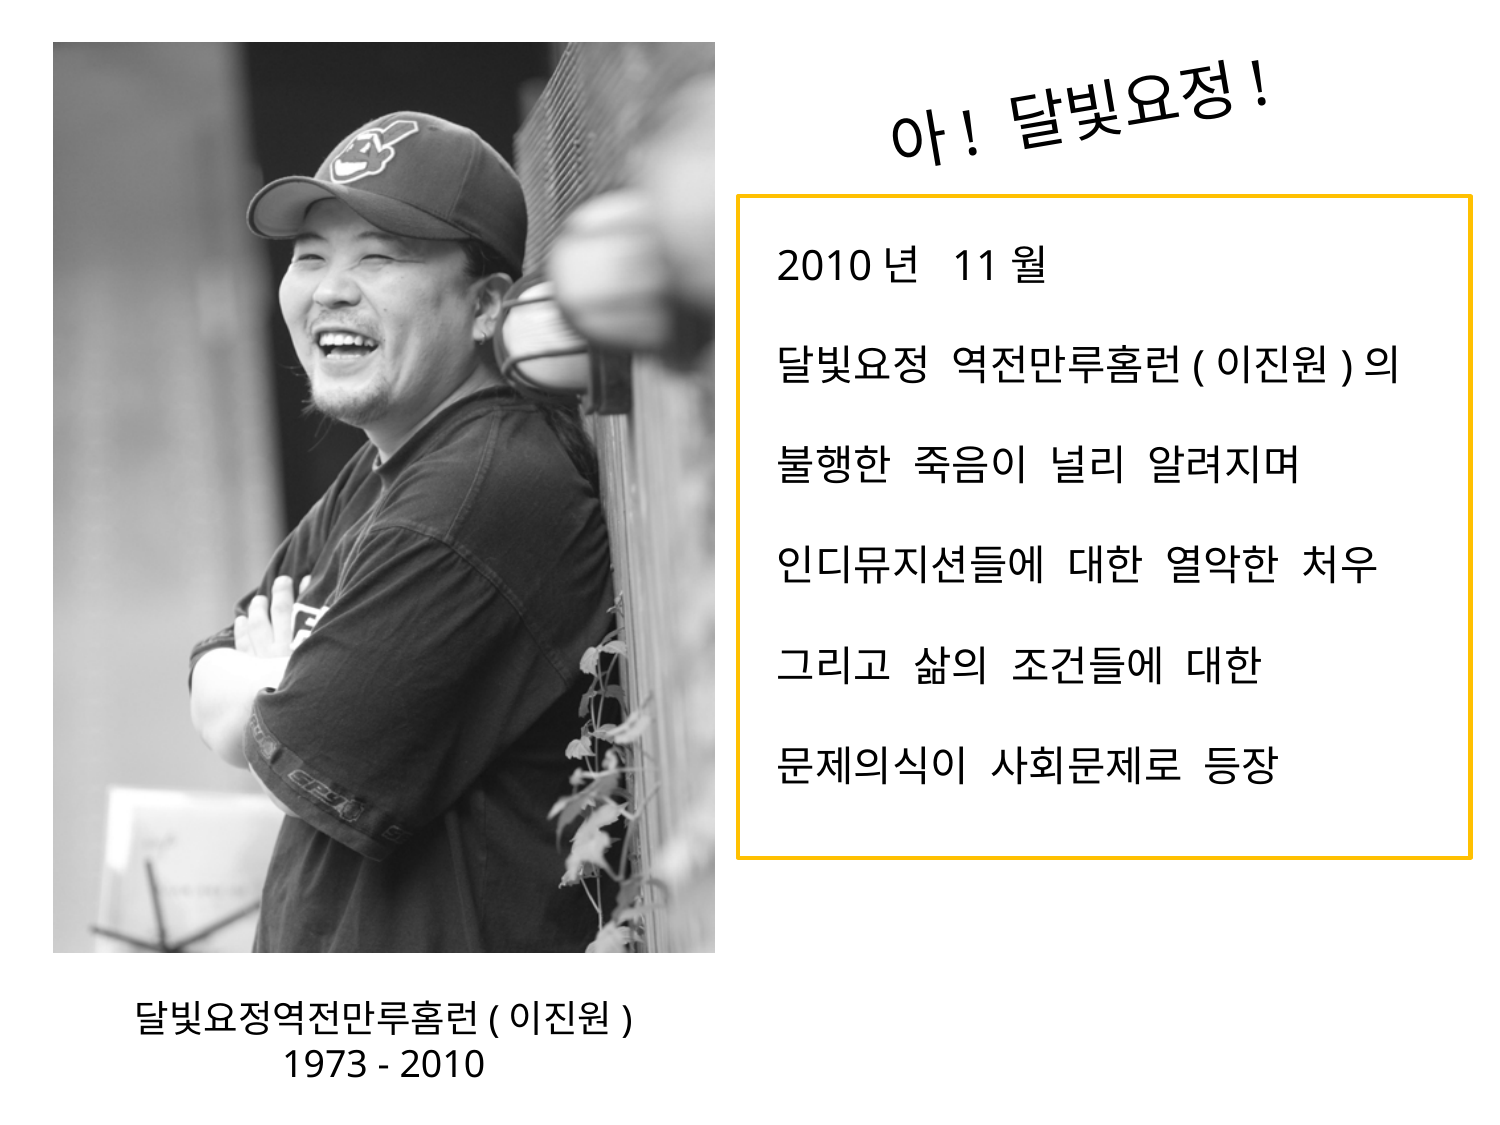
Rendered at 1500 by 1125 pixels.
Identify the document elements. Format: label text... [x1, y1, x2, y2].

text_box 2010년 11월 달빛요정 역전만루홈런(이진원)의 불행한 죽음이 널리 알려지며 인디뮤지션들에 대한 열악한 처우 그리고 삶의 조건들에 대한 문제의식이 사회문제로 등장 [761, 231, 1459, 797]
text_box 아! 달빛요정! [868, 30, 1300, 191]
text_box 달빛요정역전만루홈런(이진원) 1973 - 2010 [53, 987, 715, 1093]
picture [53, 42, 715, 953]
